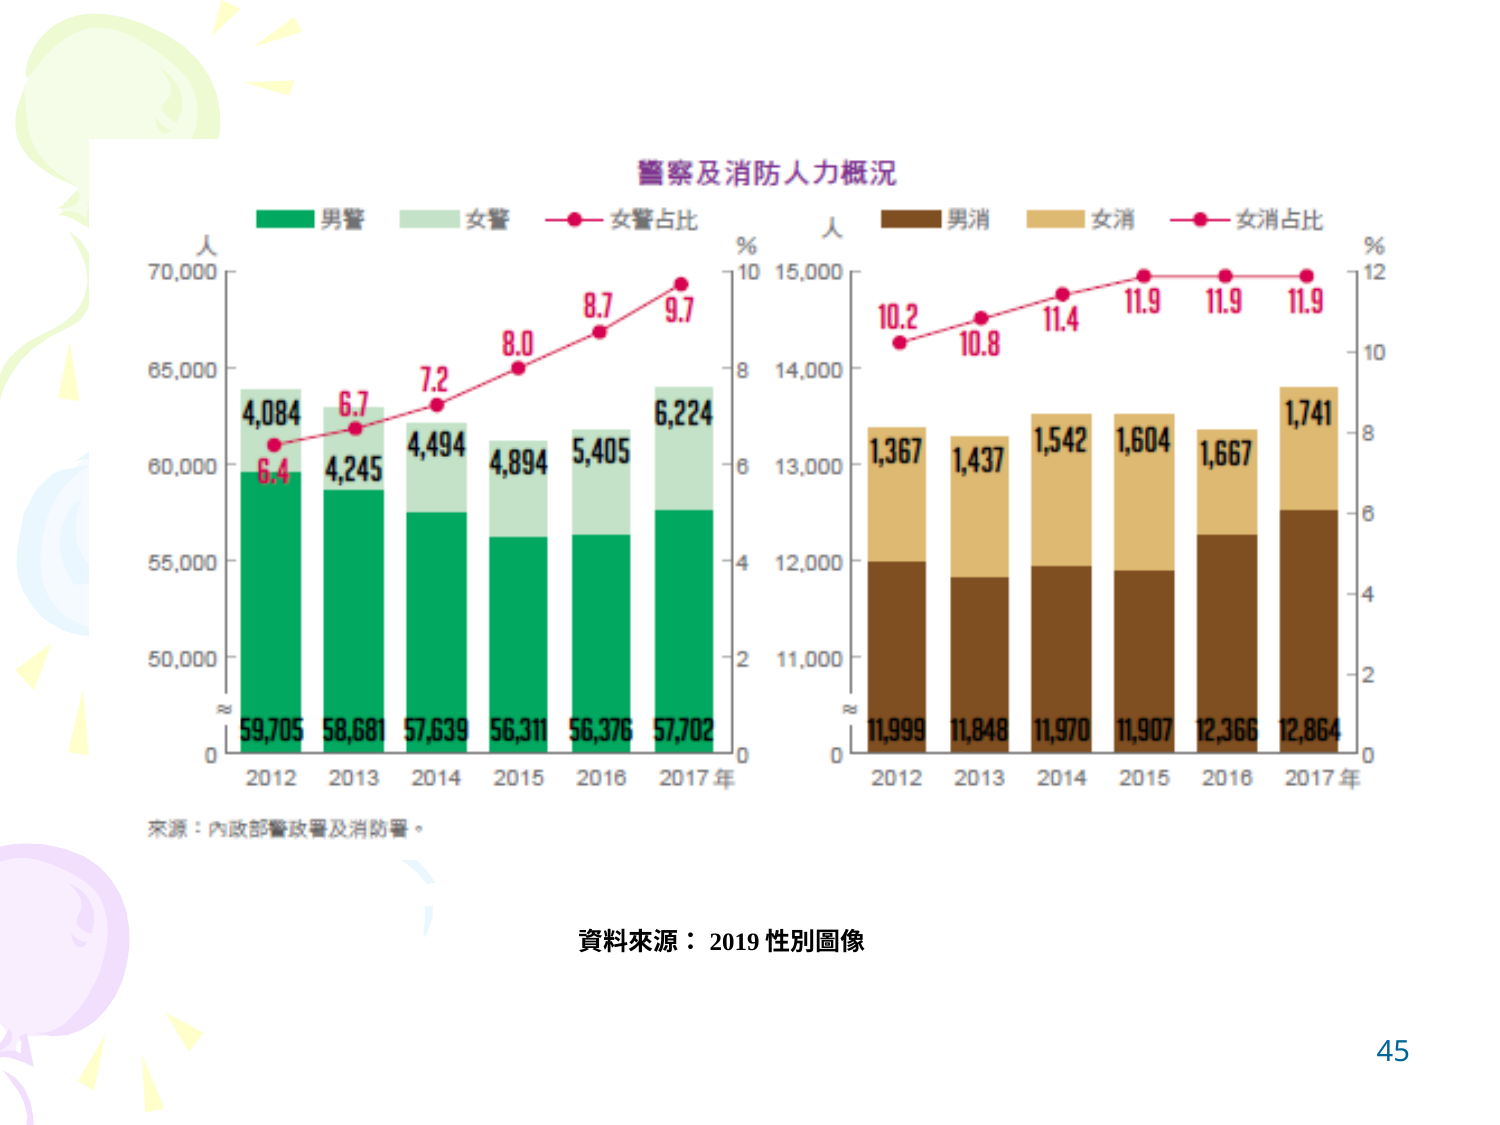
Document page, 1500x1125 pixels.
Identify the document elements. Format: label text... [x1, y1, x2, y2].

text_box 資料來源：2019性別圖像 [367, 918, 1077, 964]
picture [89, 139, 1426, 860]
text_box <編號> [1074, 1024, 1426, 1100]
